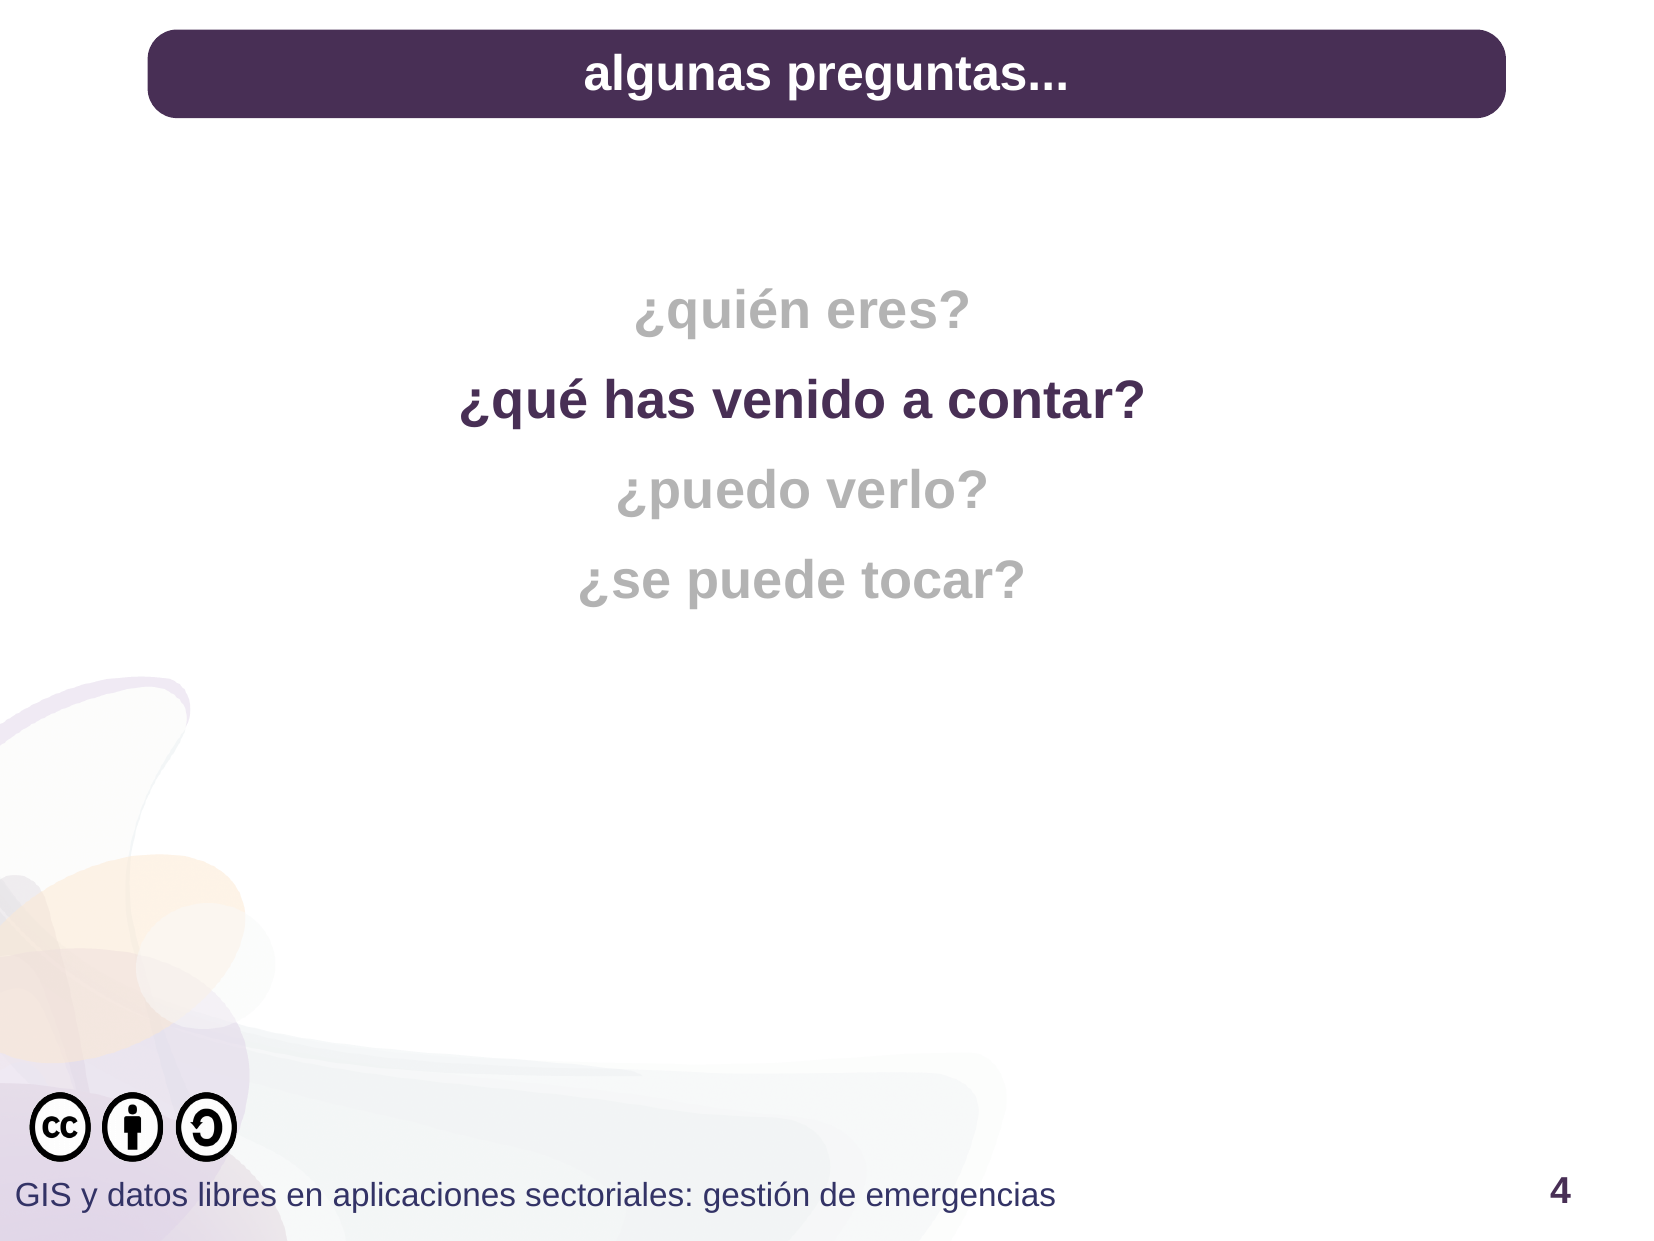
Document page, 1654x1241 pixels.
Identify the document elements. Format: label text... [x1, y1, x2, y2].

text_box algunas preguntas... [147, 29, 1506, 119]
list ¿quién eres? ¿qué has venido a contar? ¿puedo verlo? ¿se puede tocar? [59, 188, 1547, 1076]
picture [0, 673, 1017, 1241]
